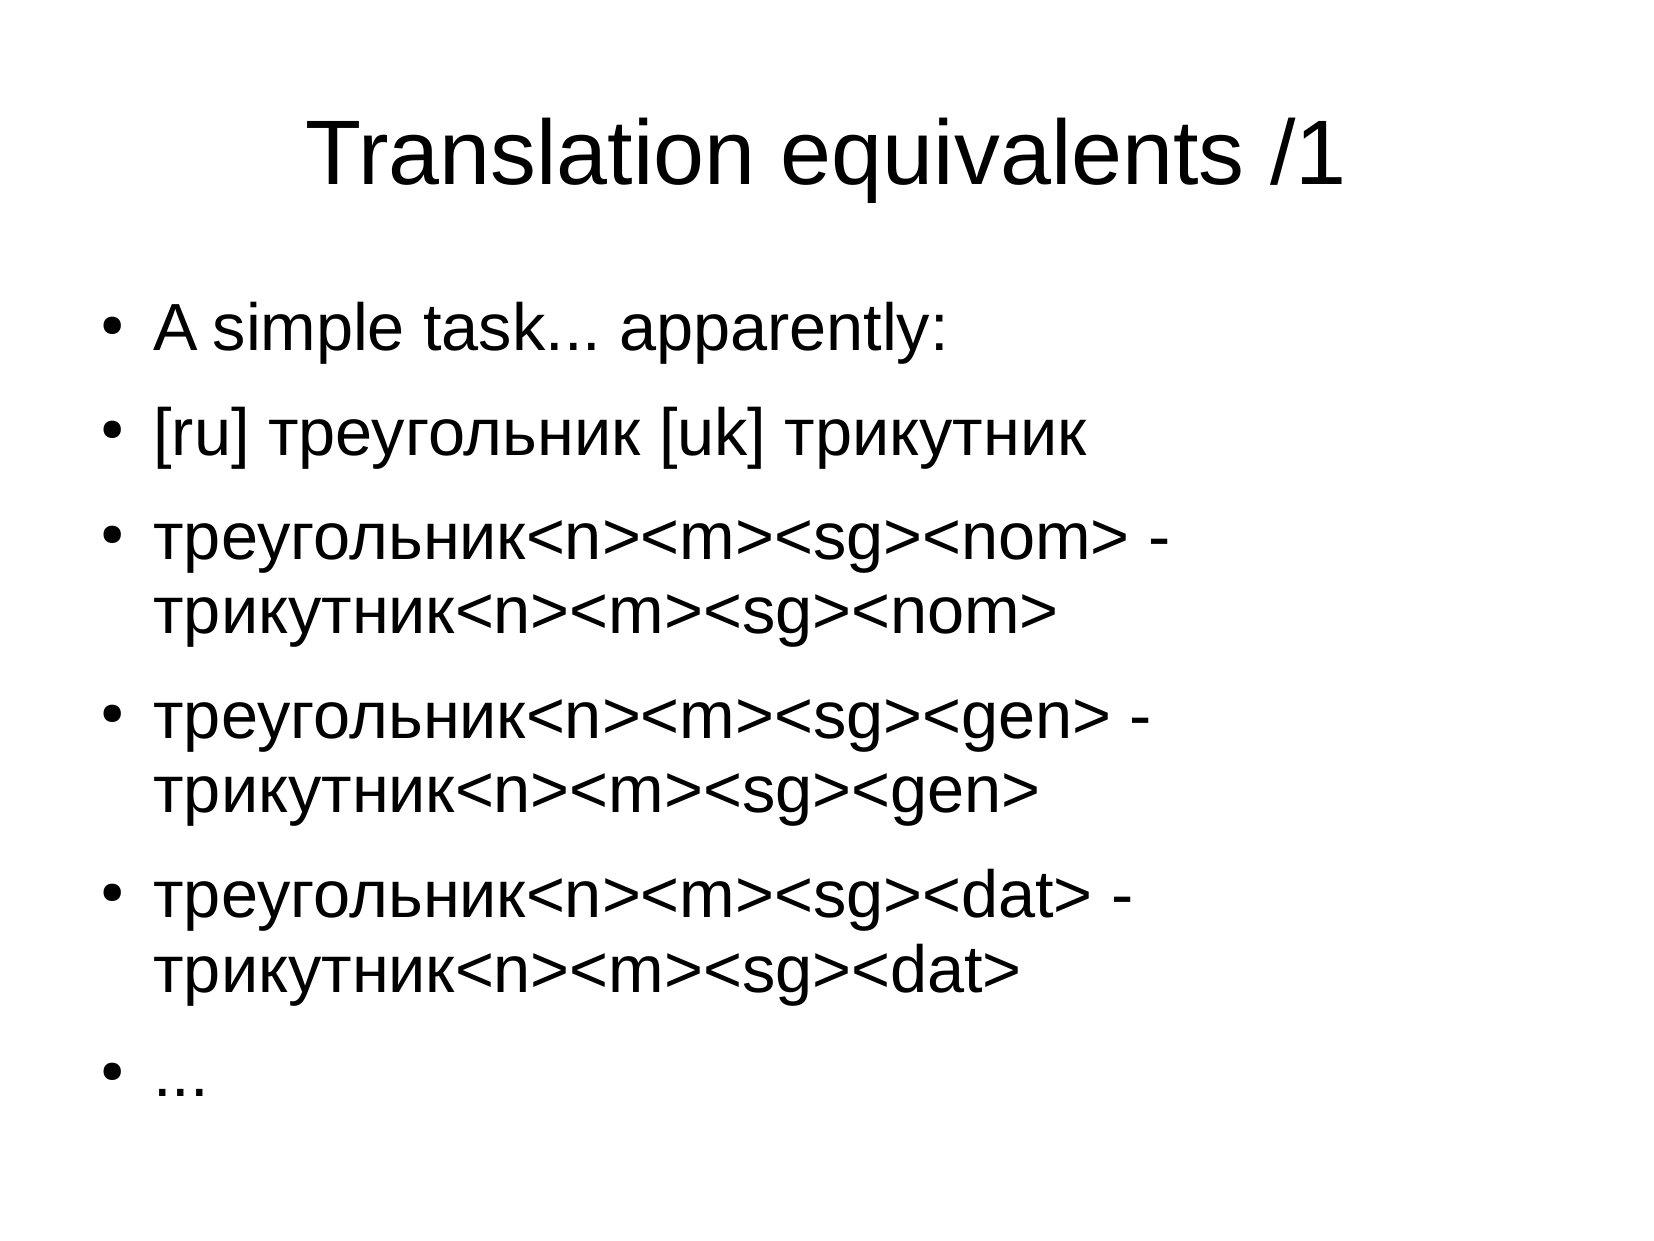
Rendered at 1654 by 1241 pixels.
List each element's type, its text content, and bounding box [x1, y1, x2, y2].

title Translation equivalents /1 [82, 49, 1571, 257]
list A simple task... apparently: [ru] треугольник [uk] трикутник треугольник<n><m><sg><nom> - трикутник<n><m><sg><nom> треугольник<n><m><sg><gen> - трикутник<n><m><sg><gen> треугольник<n><m><sg><dat> - трикутник<n><m><sg><dat> ... [82, 290, 1571, 1111]
